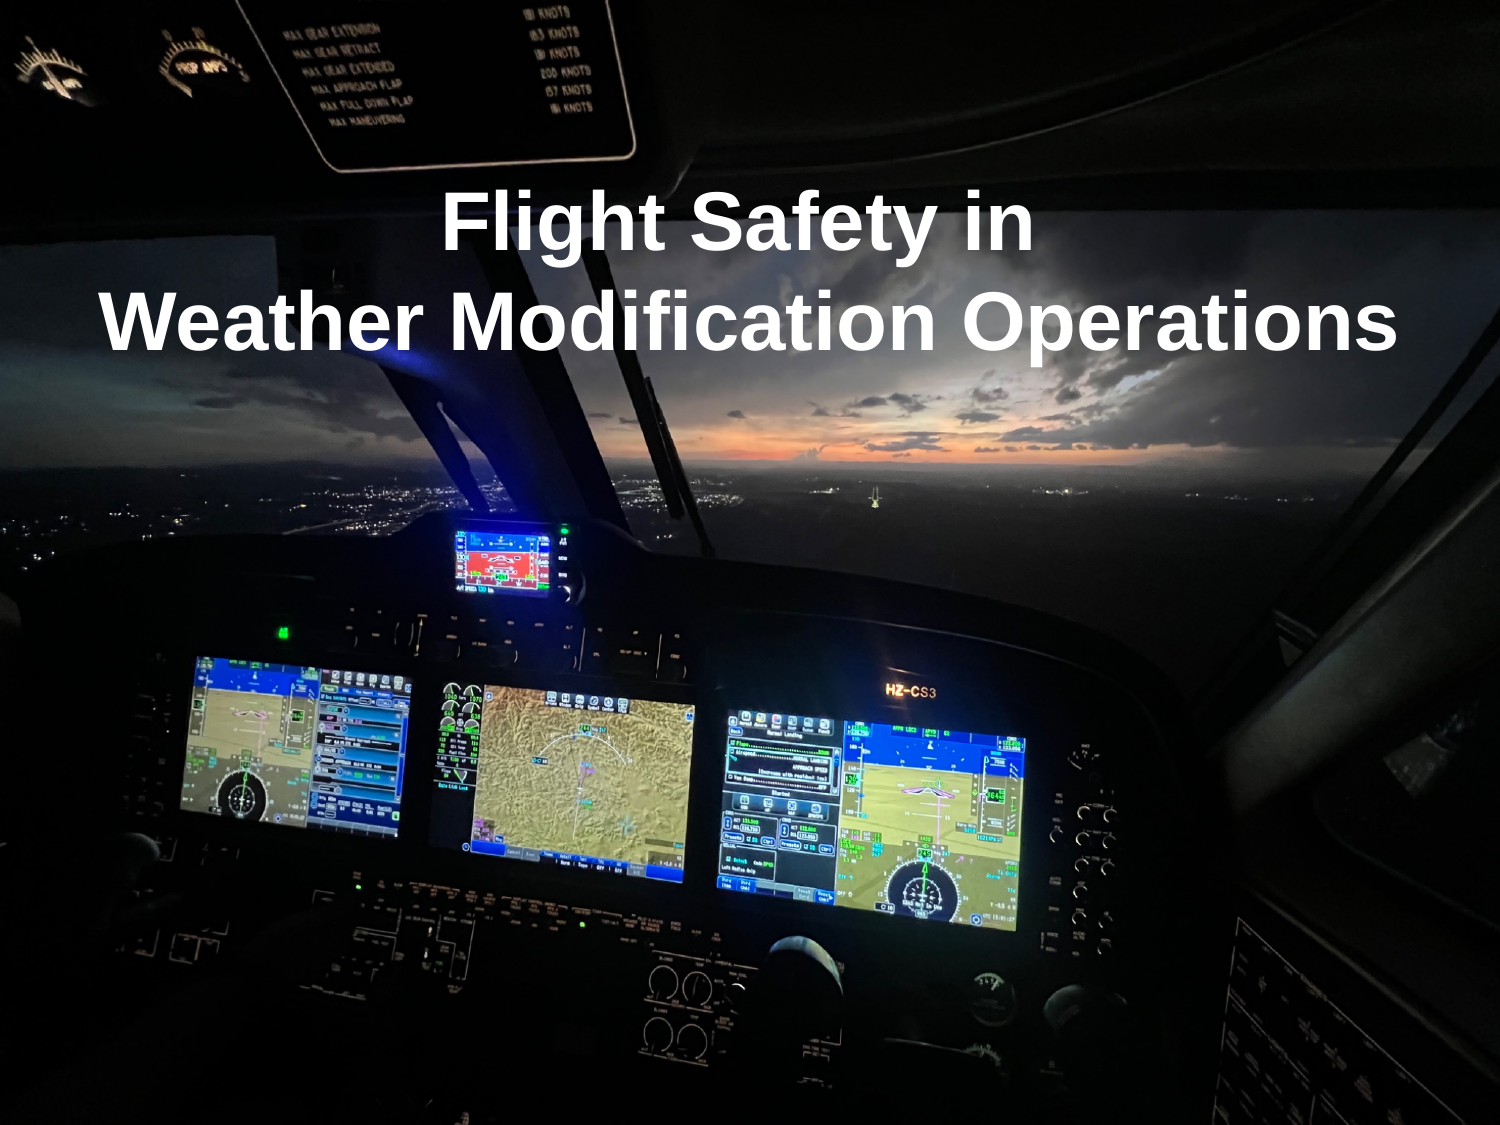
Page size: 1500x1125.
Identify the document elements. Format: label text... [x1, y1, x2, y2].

text_box Flight Safety in Weather Modification Operations [5, 152, 1495, 558]
picture [0, 0, 1500, 1125]
